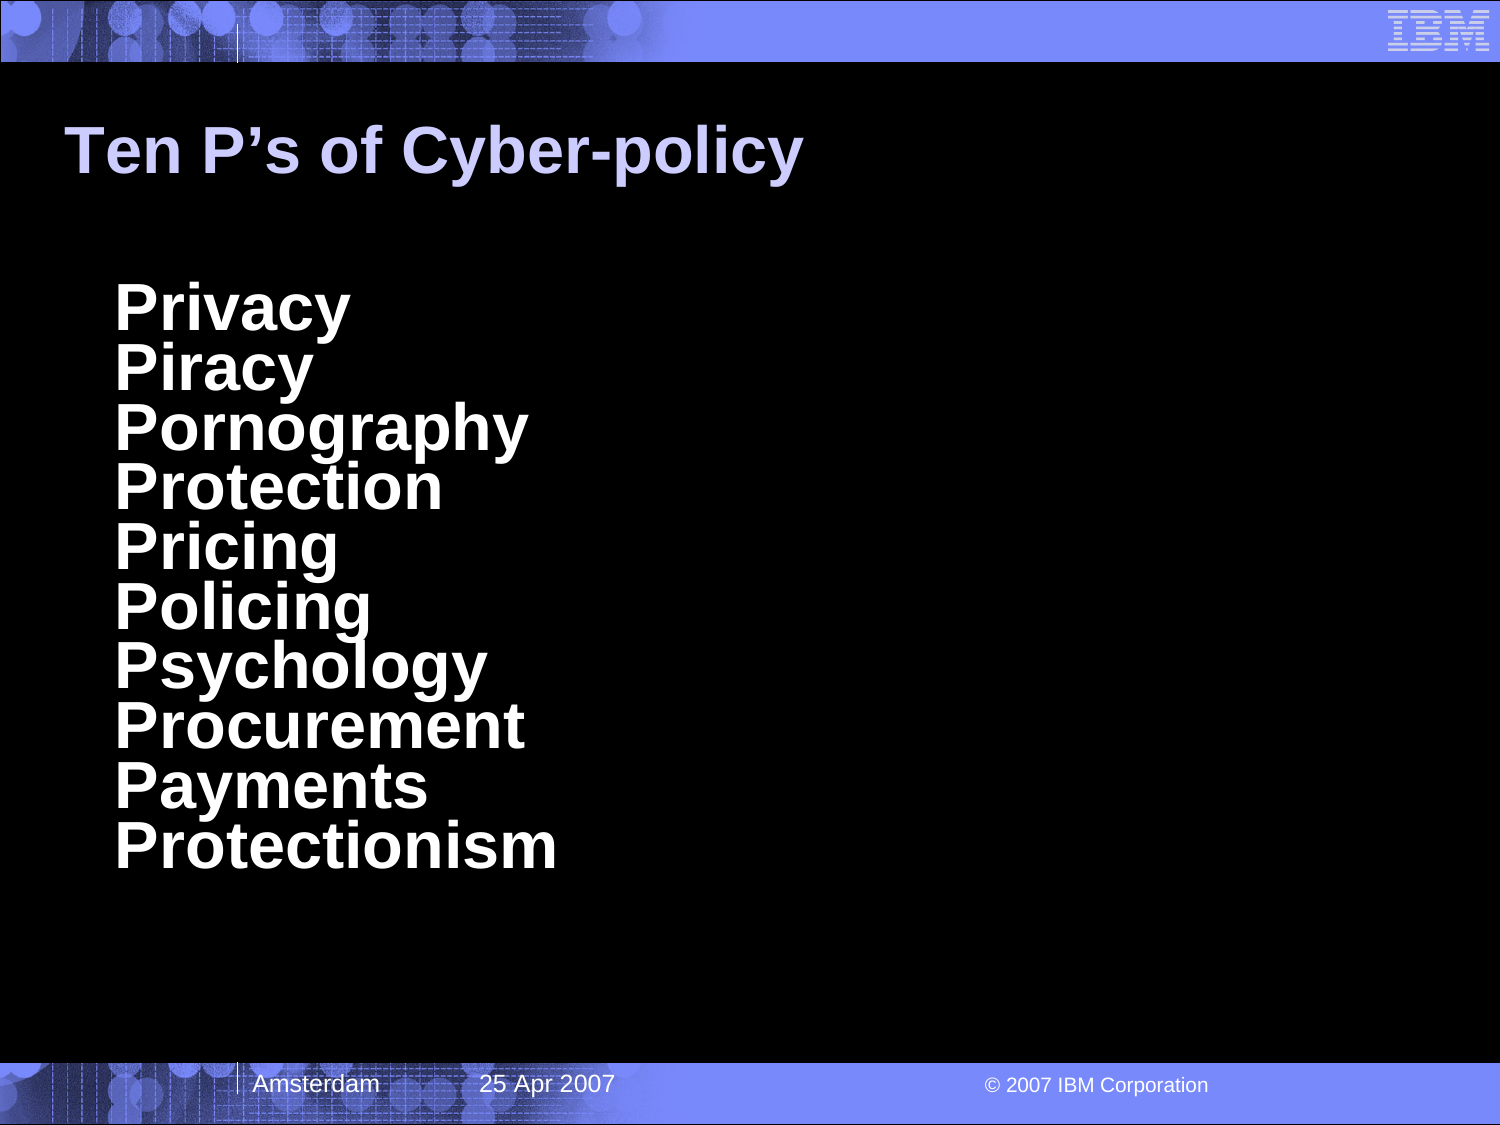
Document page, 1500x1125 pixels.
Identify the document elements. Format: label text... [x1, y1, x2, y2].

title Ten P’s of Cyber-policy [49, 112, 1500, 300]
picture [0, 1063, 1500, 1124]
picture [1, 1, 1500, 62]
list Privacy Piracy Pornography Protection Pricing Policing Psychology Procurement Payments Protectionism [99, 274, 1150, 1020]
